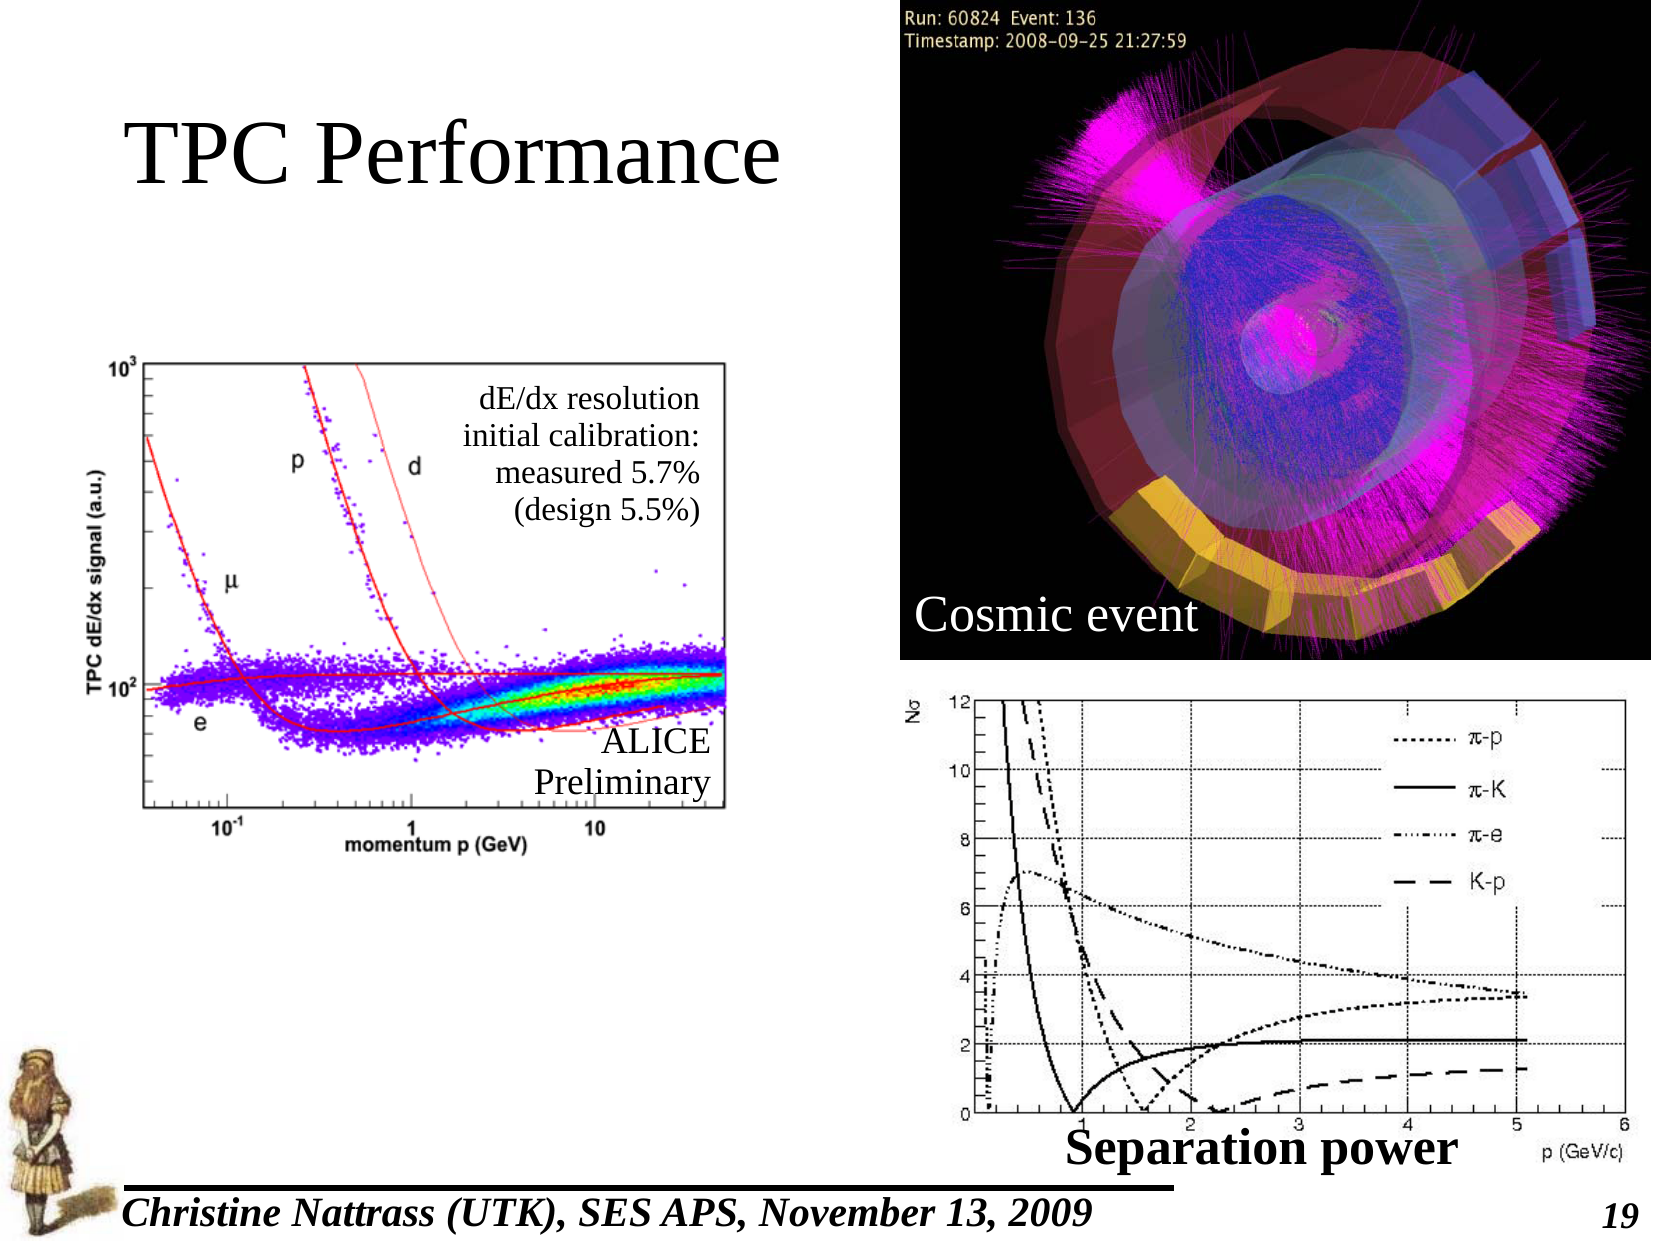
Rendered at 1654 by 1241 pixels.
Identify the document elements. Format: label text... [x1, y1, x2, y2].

title TPC Performance [82, 56, 826, 250]
picture [900, 0, 1651, 661]
picture [0, 1031, 125, 1241]
text_box ALICE Preliminary [501, 712, 727, 811]
picture [894, 674, 1645, 1164]
text_box Separation power [1050, 1110, 1576, 1184]
text_box Cosmic event [900, 578, 1426, 651]
picture [81, 350, 735, 863]
text_box dE/dx resolution initial calibration: measured 5.7% (design 5.5%) [396, 372, 716, 541]
